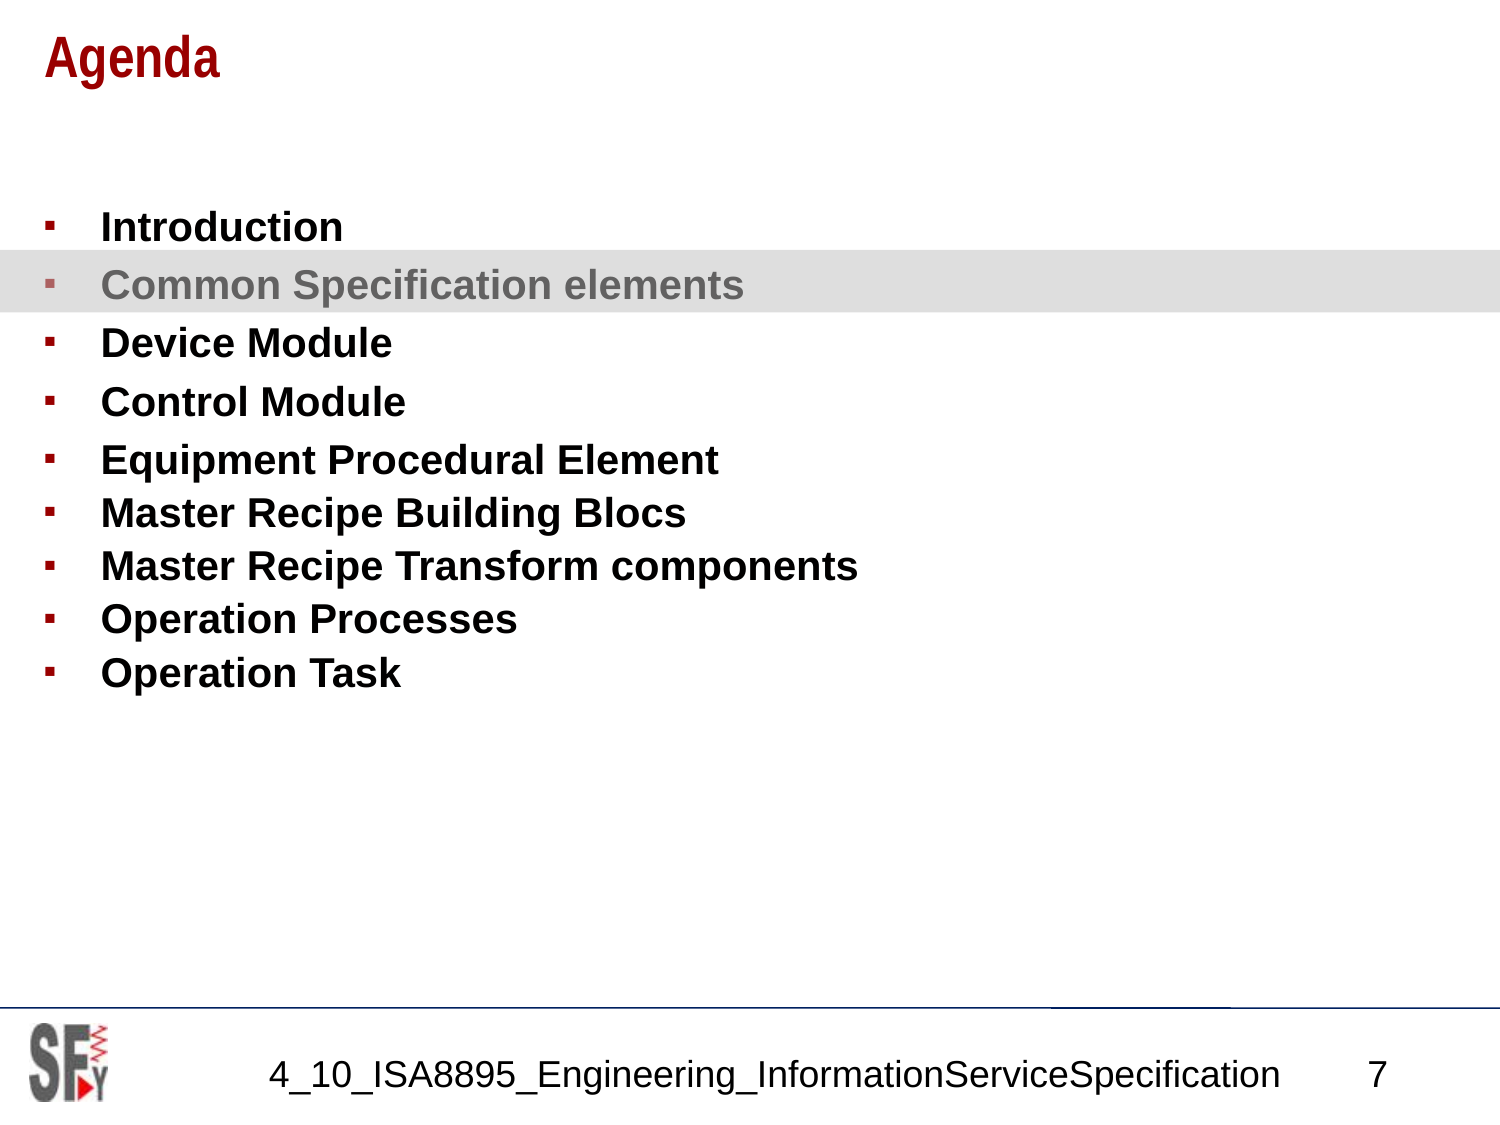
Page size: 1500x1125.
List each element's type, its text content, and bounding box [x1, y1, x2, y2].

text_box [0, 249, 1500, 313]
list Introduction Common Specification elements Device Module Control Module Equipment Procedural Element Master Recipe Building Blocs Master Recipe Transform components Operation Processes Operation Task [29, 313, 1471, 988]
picture [29, 1023, 108, 1102]
title Agenda [29, 12, 1471, 138]
footer 4_10_ISA8895_Engineering_InformationServiceSpecification [253, 1034, 1336, 1103]
list Introduction Common Specification elements Device Module Control Module Equipment Procedural Element Master Recipe Building Blocs Master Recipe Transform components Operation Processes Operation Task [29, 184, 1471, 249]
slide_number <numéro> [1352, 1034, 1490, 1103]
